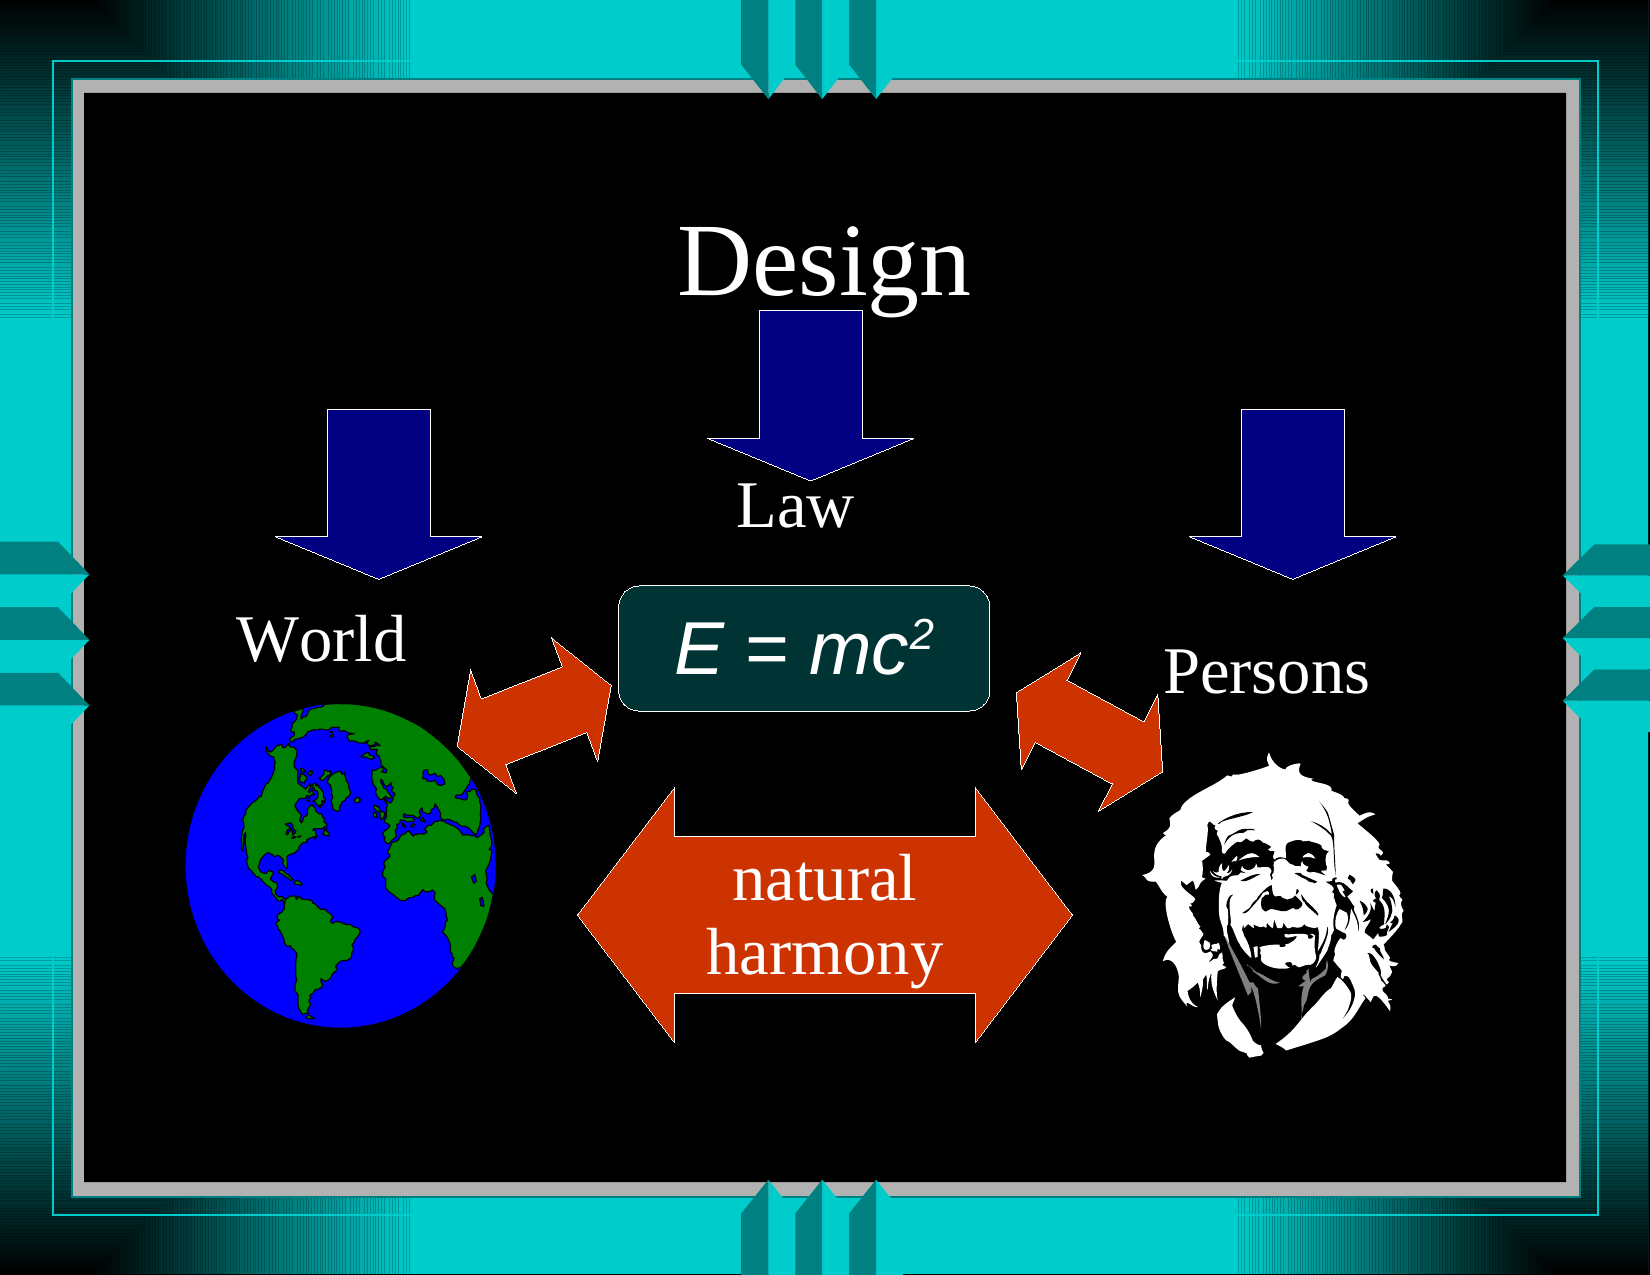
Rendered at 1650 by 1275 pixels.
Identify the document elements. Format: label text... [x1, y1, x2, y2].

text_box [1189, 409, 1396, 580]
text_box Law [721, 461, 1011, 583]
text_box Persons [1148, 626, 1438, 749]
text_box E = mc2 [618, 585, 990, 712]
text_box [275, 409, 482, 580]
text_box [707, 310, 914, 481]
chart [184, 702, 498, 1030]
text_box [1016, 652, 1163, 812]
chart [1137, 748, 1406, 1068]
text_box natural harmony [577, 787, 1073, 1043]
text_box [457, 637, 612, 794]
title Design [123, 113, 1527, 326]
text_box World [221, 594, 511, 717]
